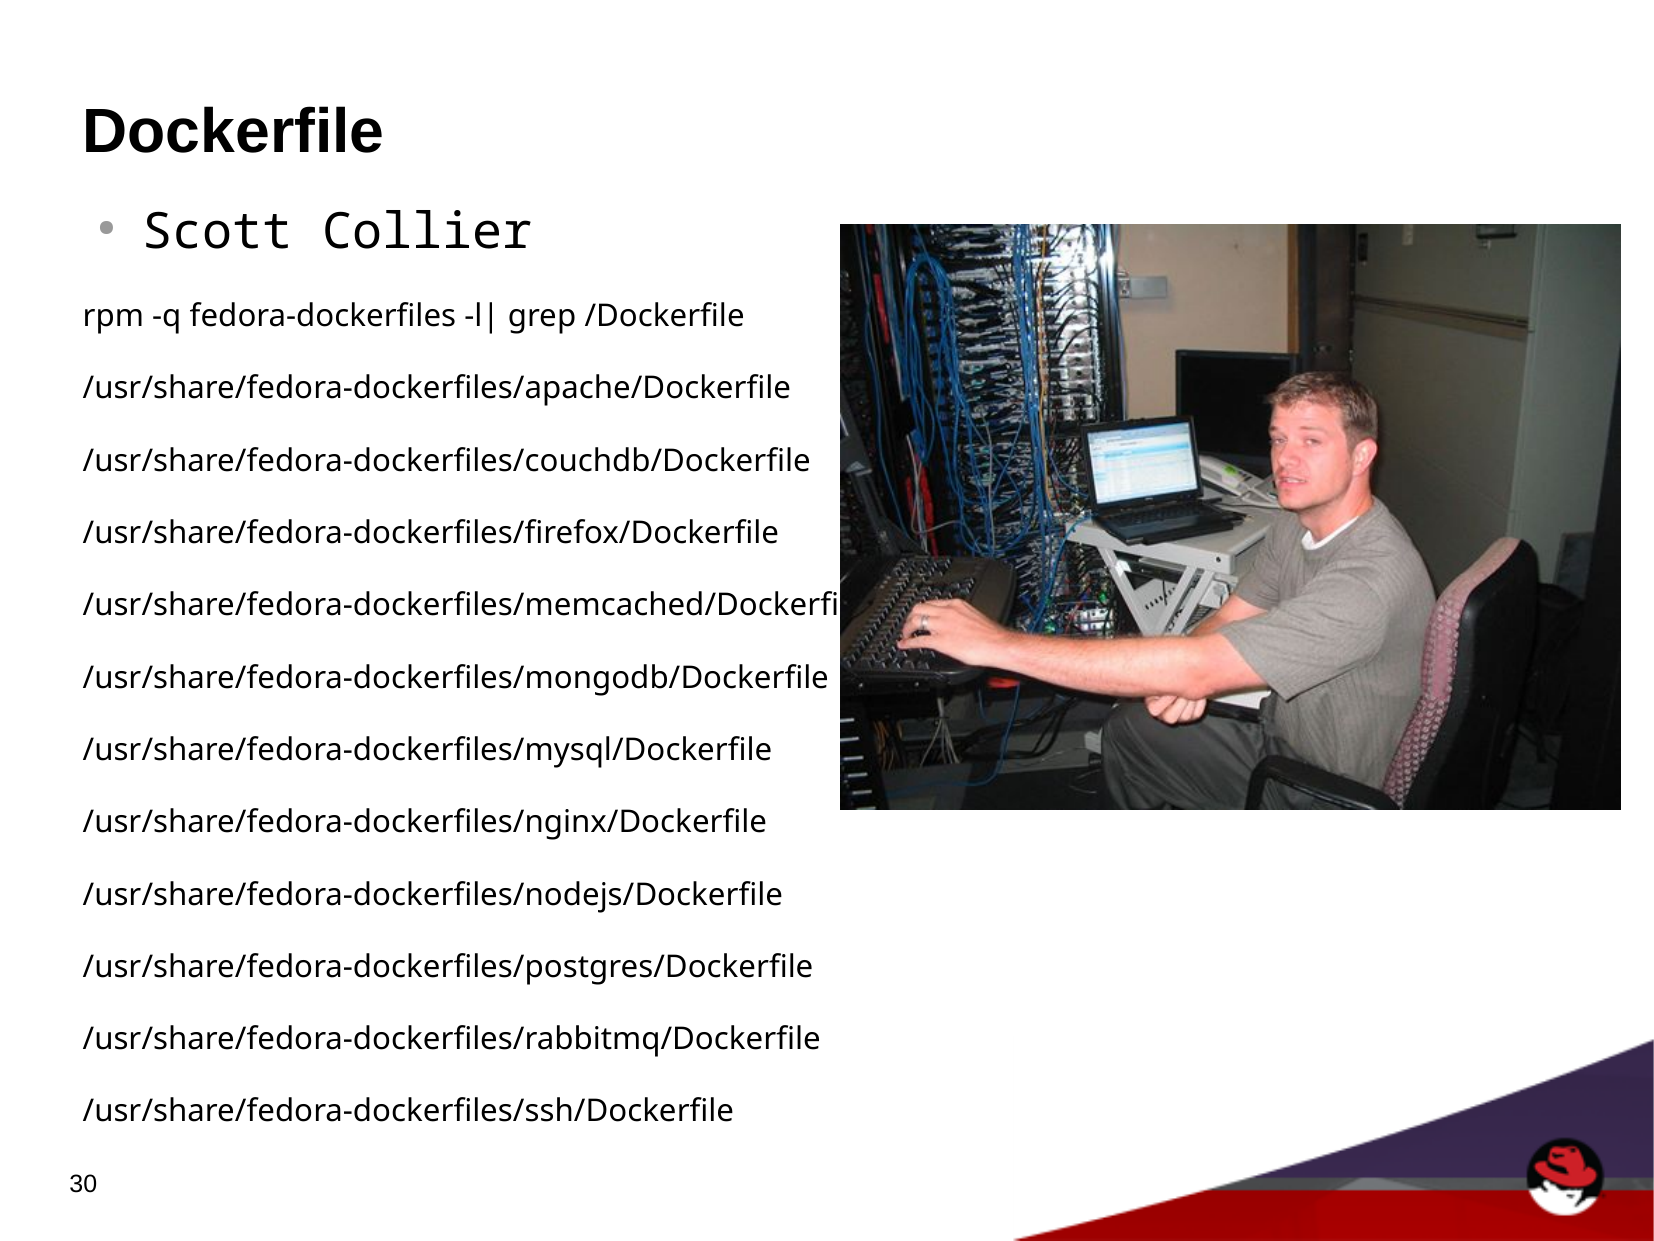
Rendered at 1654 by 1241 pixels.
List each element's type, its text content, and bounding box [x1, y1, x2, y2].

picture [1012, 1036, 1654, 1241]
title Dockerfile [82, 37, 1571, 195]
list Scott Collier rpm -q fedora-dockerfiles -l| grep /Dockerfile /usr/share/fedora-dockerfiles/apache/Dockerfile /usr/share/fedora-dockerfiles/couchdb/Dockerfile /usr/share/fedora-dockerfiles/firefox/Dockerfile /usr/share/fedora-dockerfiles/memcached/Dockerfile /usr/share/fedora-dockerfiles/mongodb/Dockerfile /usr/share/fedora-dockerfiles/mysql/Dockerfile /usr/share/fedora-dockerfiles/nginx/Dockerfile /usr/share/fedora-dockerfiles/nodejs/Dockerfile /usr/share/fedora-dockerfiles/postgres/Dockerfile /usr/share/fedora-dockerfiles/rabbitmq/Dockerfile /usr/share/fedora-dockerfiles/ssh/Dockerfile [82, 195, 1571, 1122]
picture [840, 224, 1621, 811]
